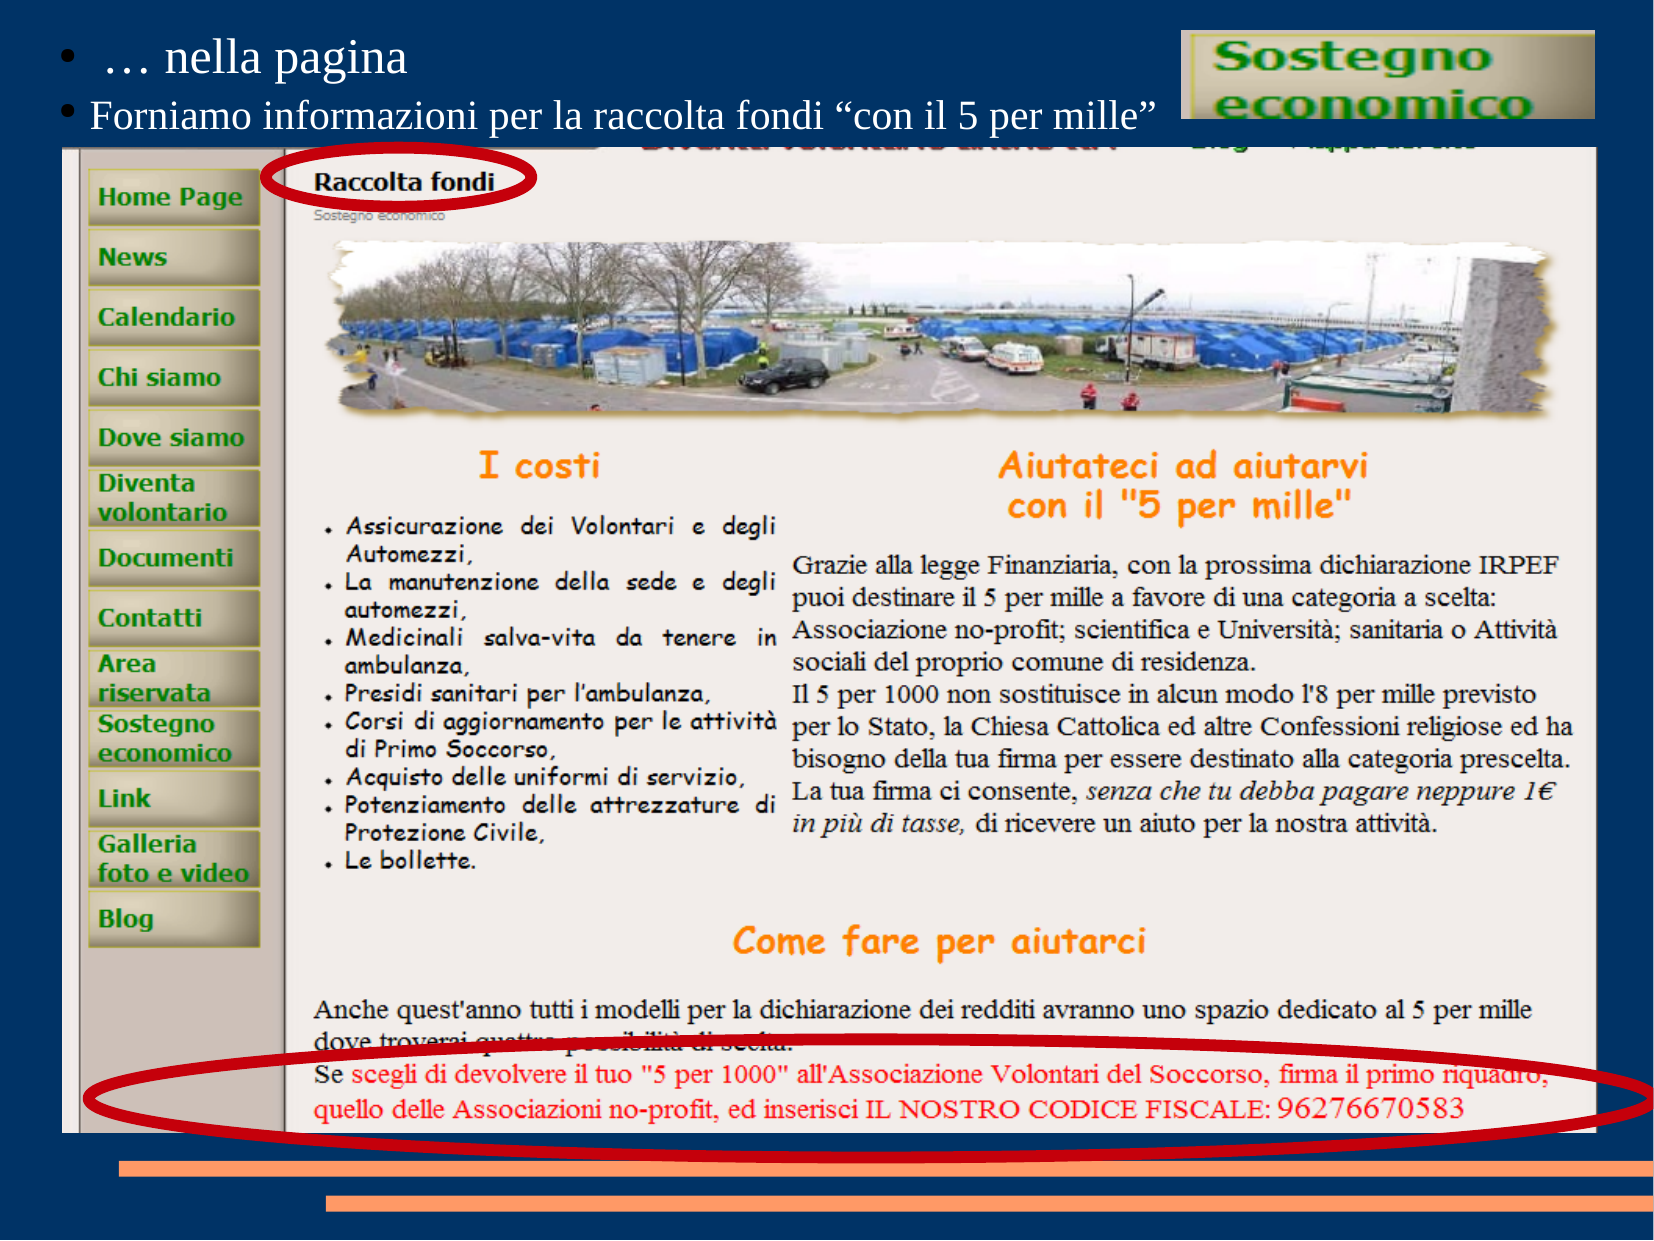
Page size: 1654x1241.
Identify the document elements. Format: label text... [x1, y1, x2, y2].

picture [1563, 1127, 1598, 1133]
picture [1181, 30, 1595, 119]
text_box … nella pagina Forniamo informazioni per la raccolta fondi “con il 5 per mille” [59, 29, 1300, 143]
picture [62, 147, 1598, 1133]
picture [273, 154, 525, 200]
picture [96, 1046, 1598, 1133]
